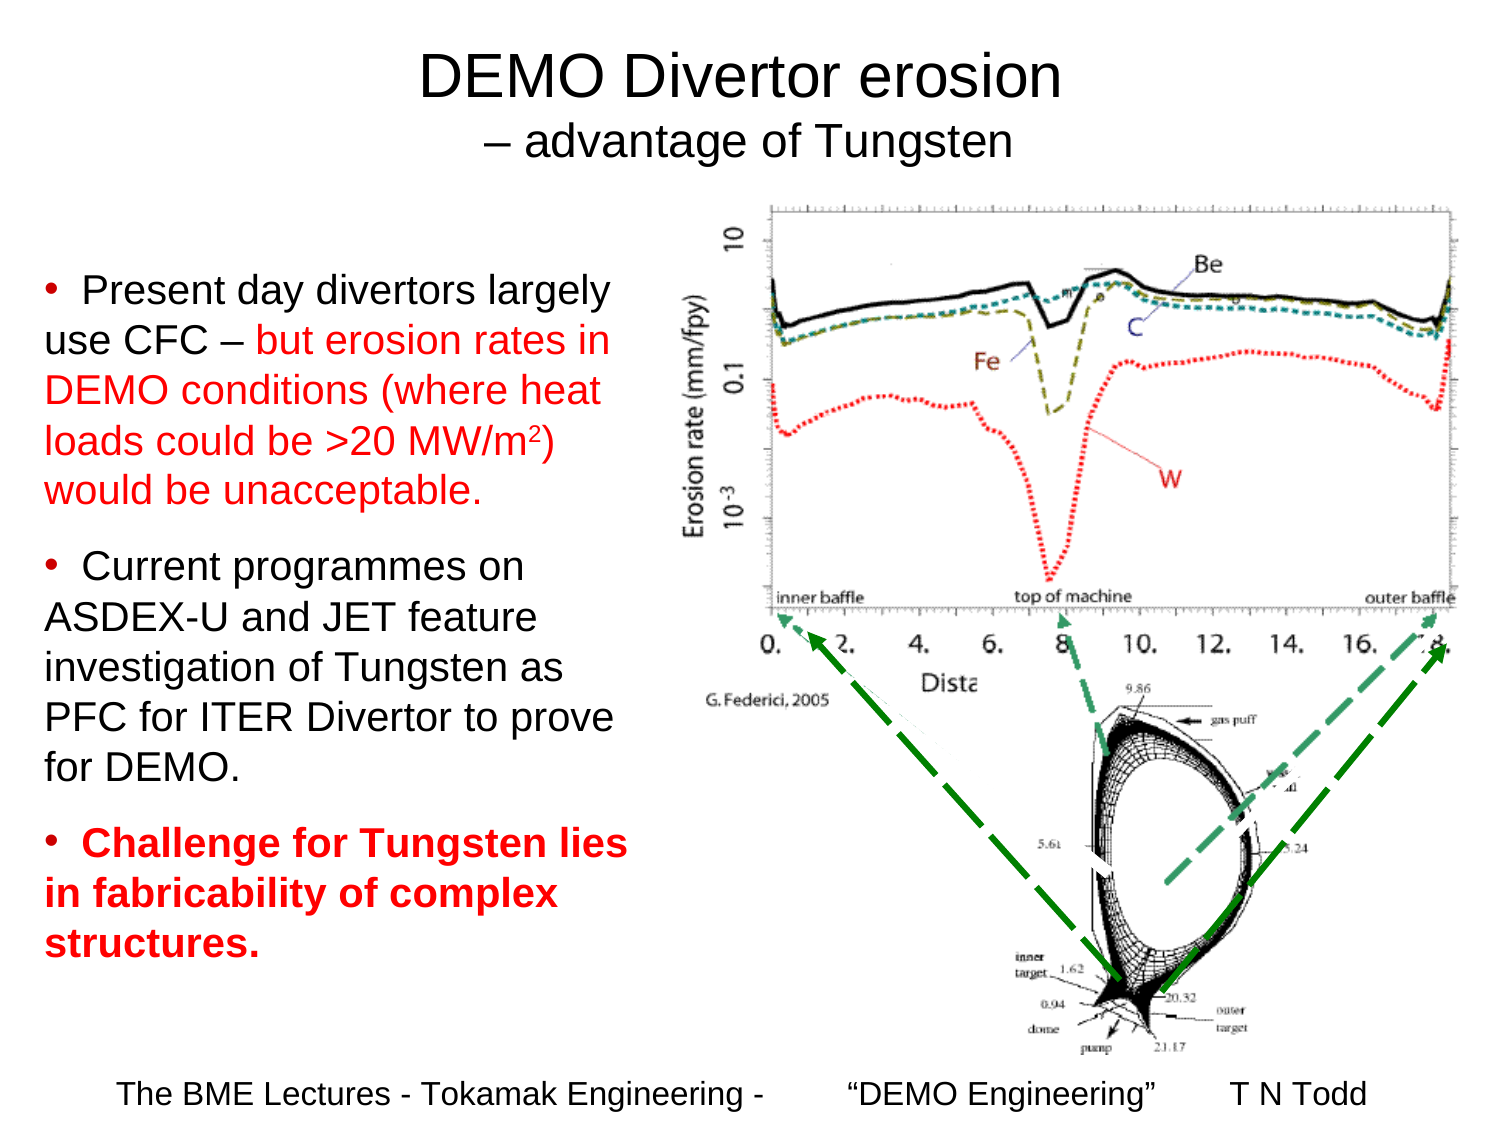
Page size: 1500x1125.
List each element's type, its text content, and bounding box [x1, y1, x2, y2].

text_box Present day divertors largely use CFC – but erosion rates in DEMO conditions (where heat loads could be >20 MW/m2) would be unacceptable. Current programmes on ASDEX-U and JET feature investigation of Tungsten as PFC for ITER Divertor to prove for DEMO. Challenge for Tungsten lies in fabricability of complex structures. [29, 255, 656, 974]
picture [657, 196, 1471, 1055]
text_box DEMO Divertor erosion – advantage of Tungsten [75, 7, 1426, 195]
